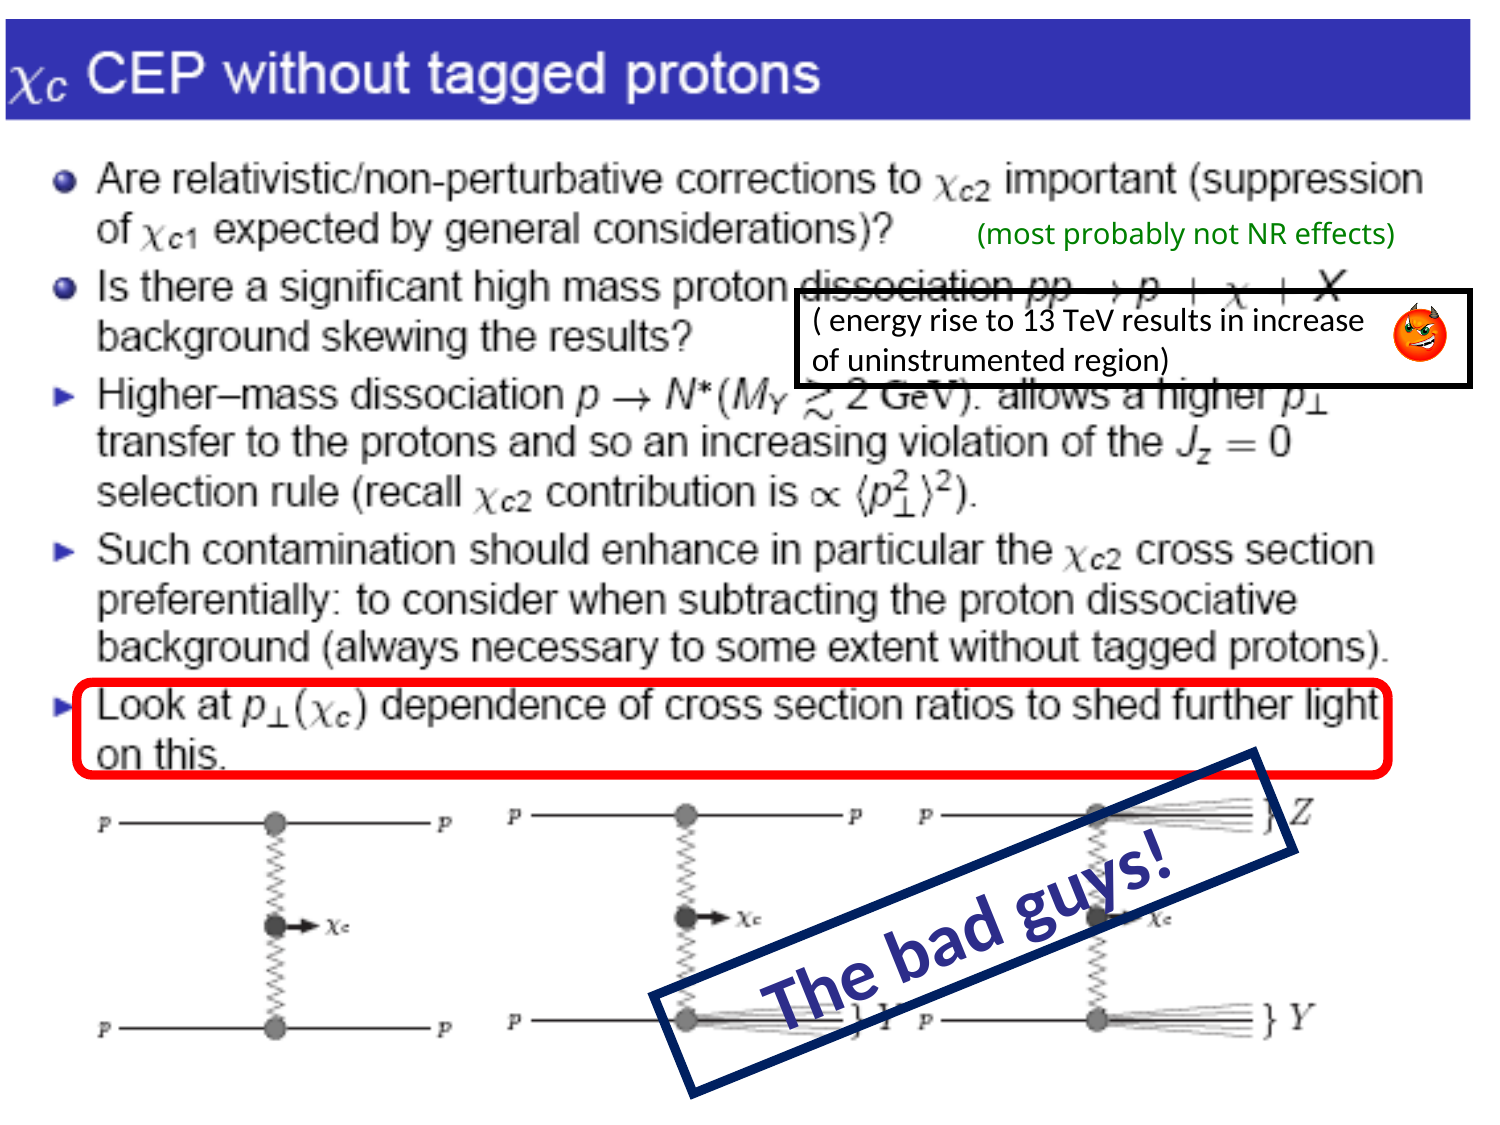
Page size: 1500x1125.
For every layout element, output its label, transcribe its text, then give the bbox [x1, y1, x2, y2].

text_box The bad guys! [653, 752, 1294, 1094]
picture [1393, 302, 1447, 362]
picture [82, 687, 1383, 770]
text_box (most probably not NR effects) [962, 207, 1483, 259]
picture [5, 19, 1471, 1062]
text_box ( energy rise to 13 TeV results in increase of uninstrumented region) [797, 290, 1471, 387]
